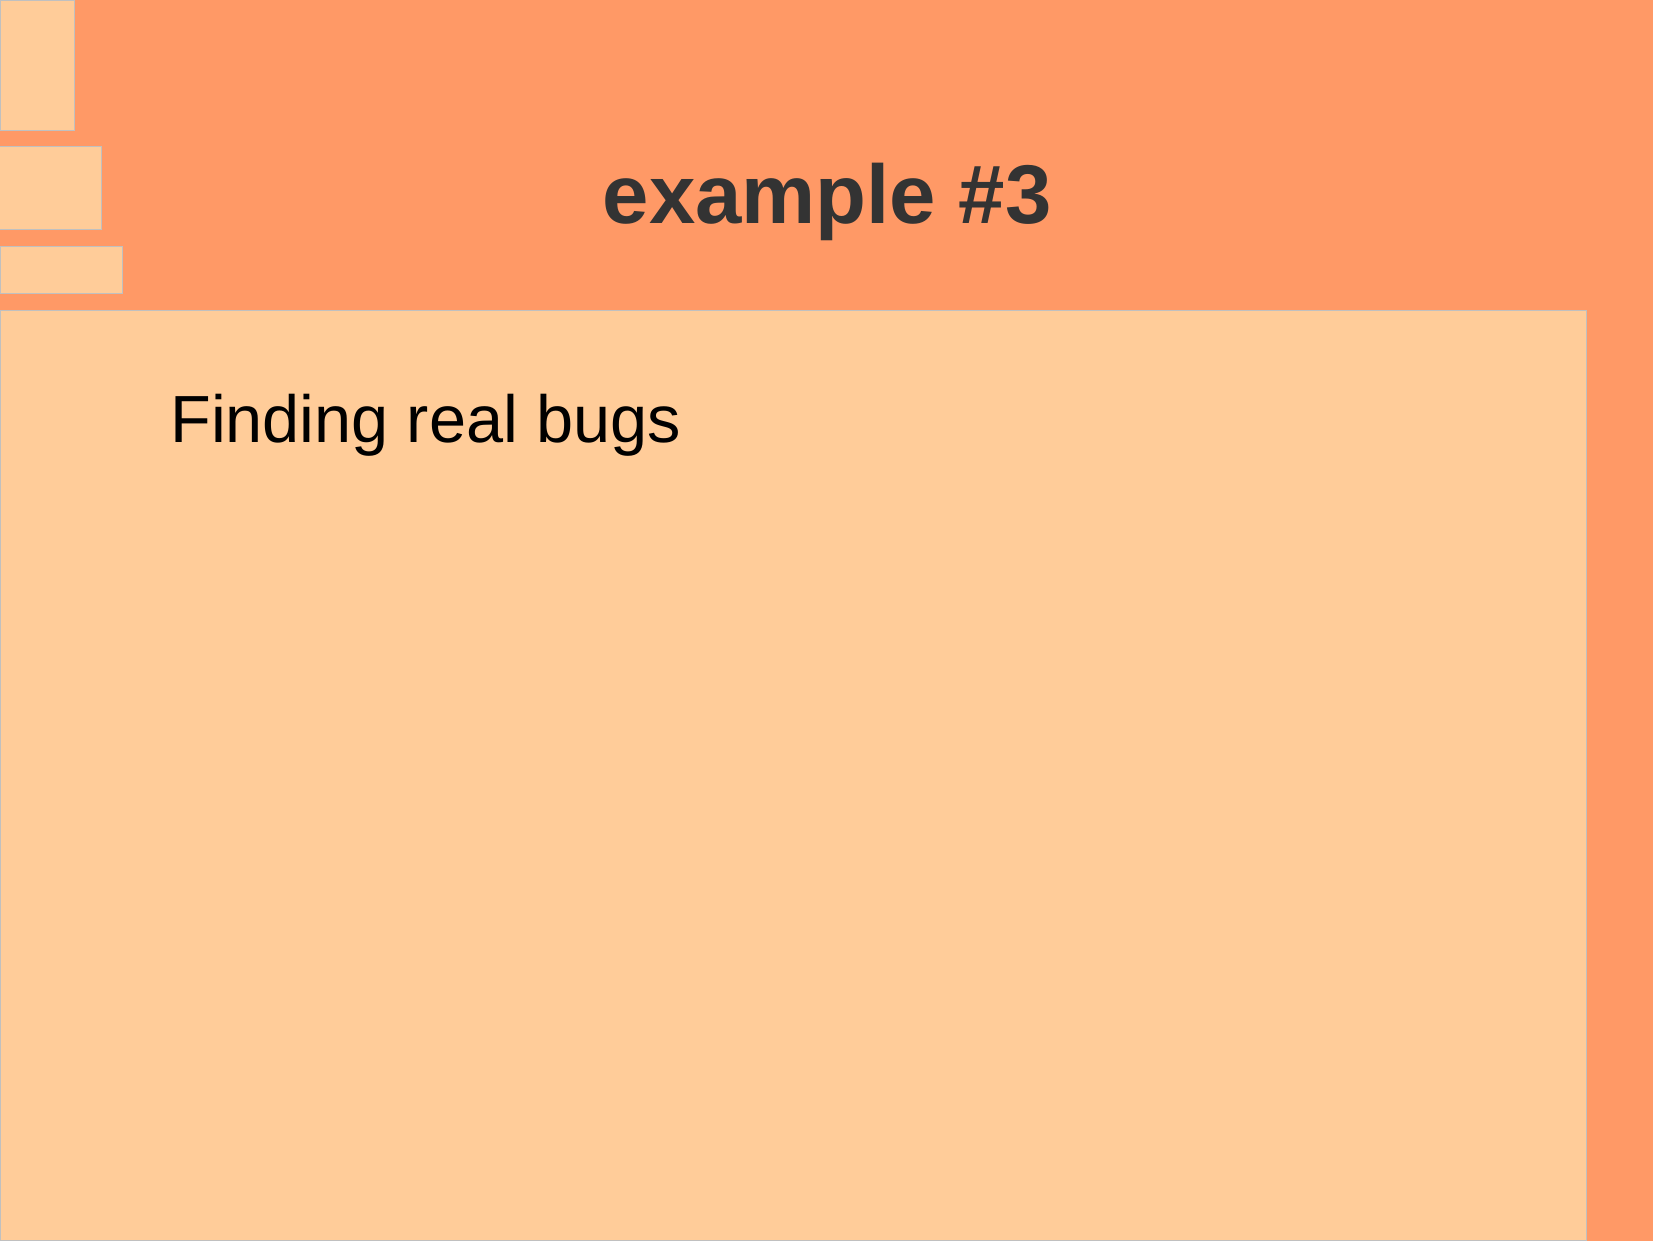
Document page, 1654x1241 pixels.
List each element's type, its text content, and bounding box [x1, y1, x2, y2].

list Finding real bugs [152, 344, 1534, 1127]
title example #3 [121, 91, 1534, 299]
